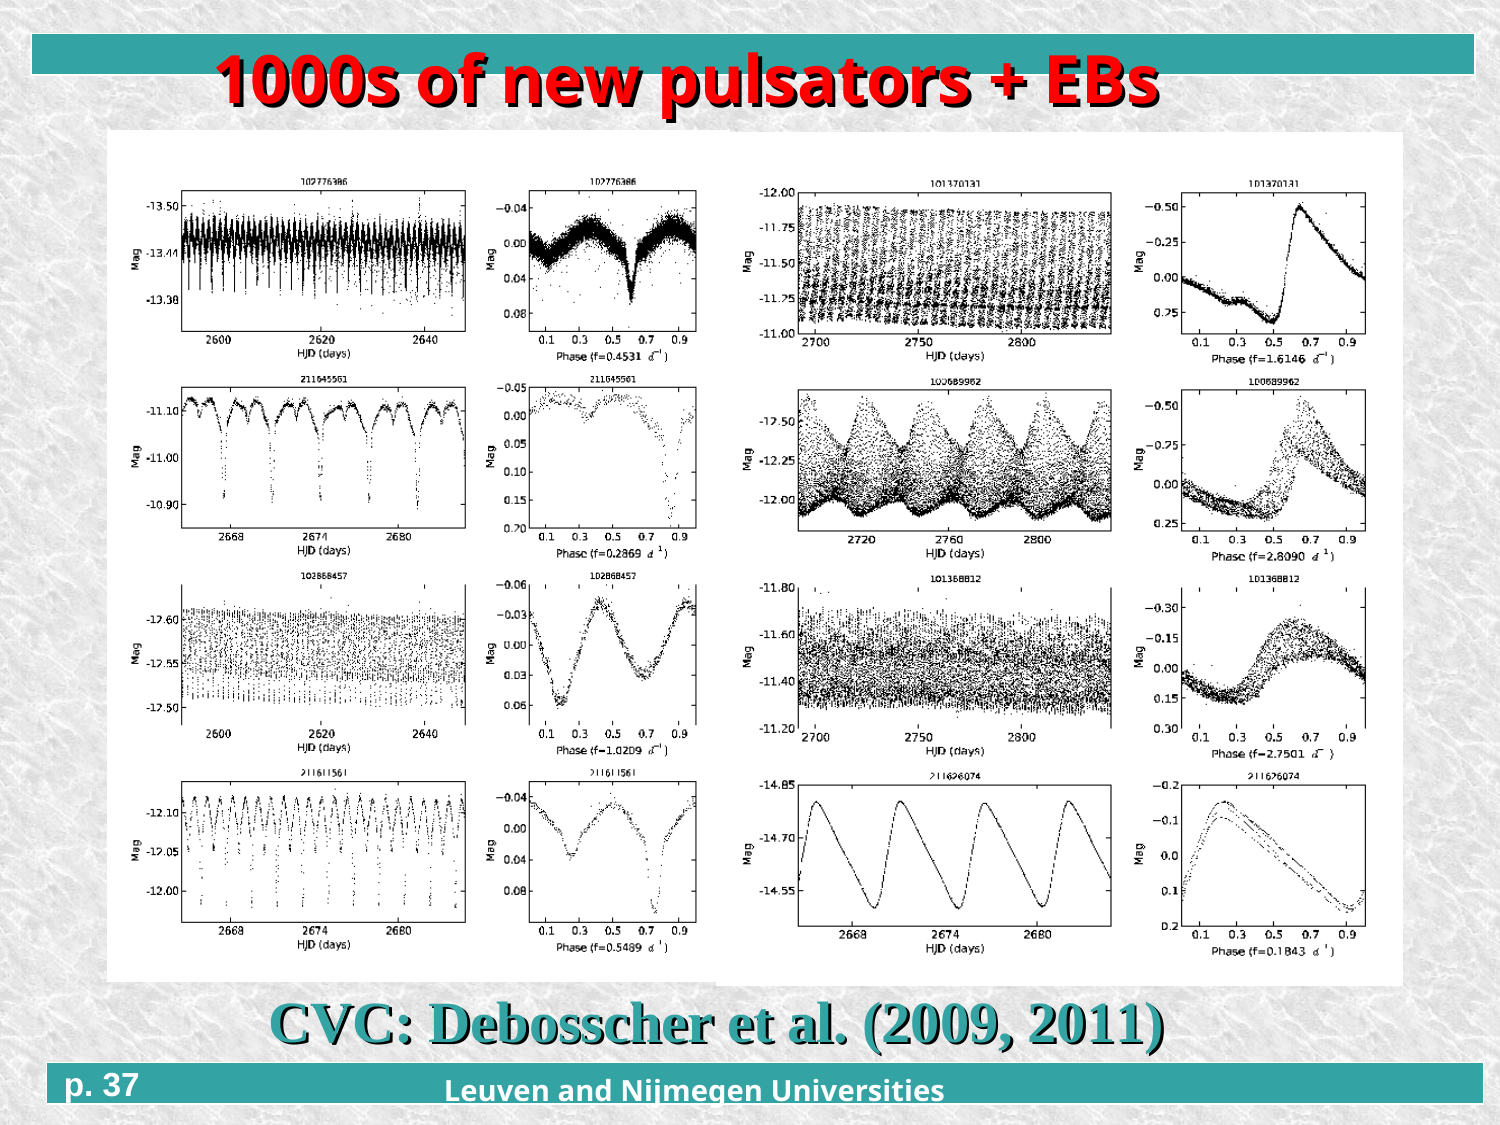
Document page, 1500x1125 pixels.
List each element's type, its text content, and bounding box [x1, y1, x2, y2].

picture [0, 0, 1500, 1125]
text_box [1140, 186, 1484, 988]
text_box CVC: Debosscher et al. (2009, 2011) [269, 990, 1174, 1056]
title 1000s of new pulsators + EBs [40, 25, 1477, 131]
